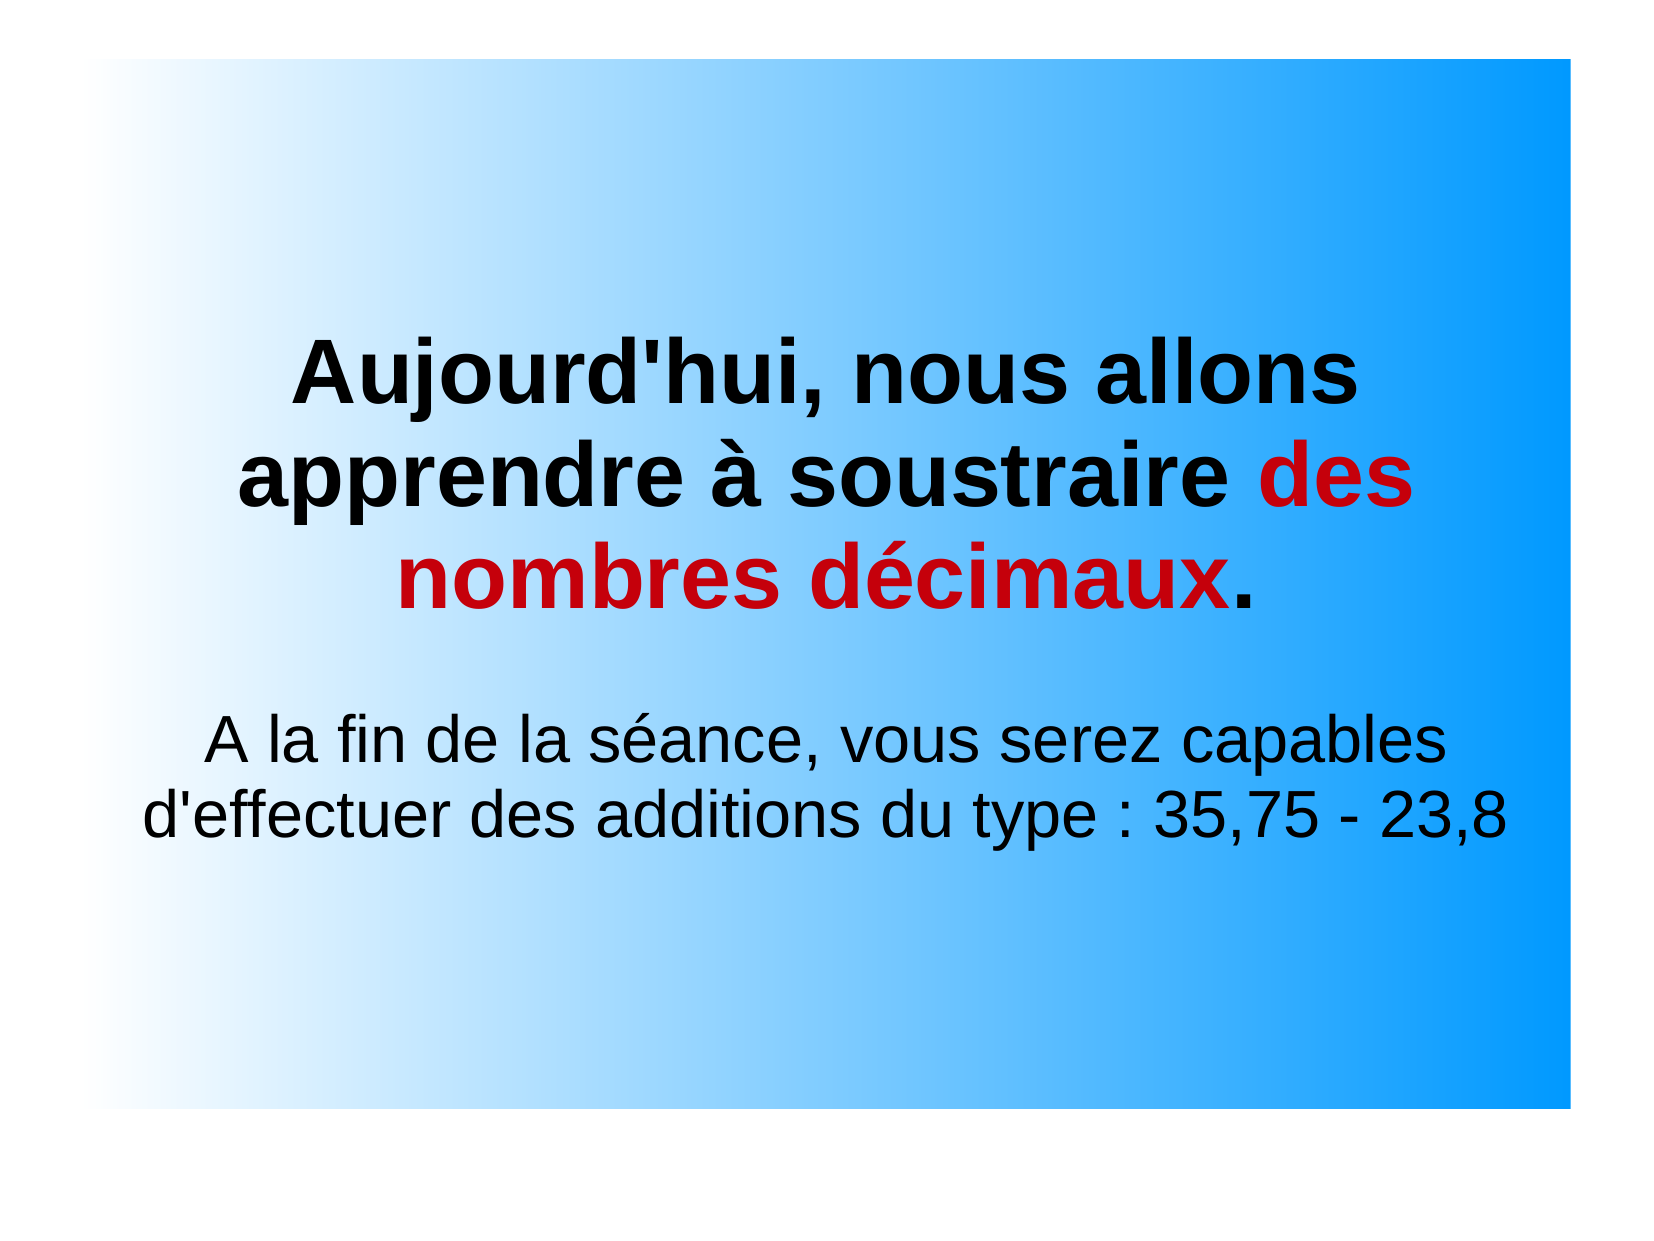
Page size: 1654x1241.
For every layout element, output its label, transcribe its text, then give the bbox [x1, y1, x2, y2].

text_box Aujourd'hui, nous allons apprendre à soustraire des nombres décimaux. A la fin de la séance, vous serez capables d'effectuer des additions du type : 35,75 - 23,8 [82, 59, 1571, 1109]
